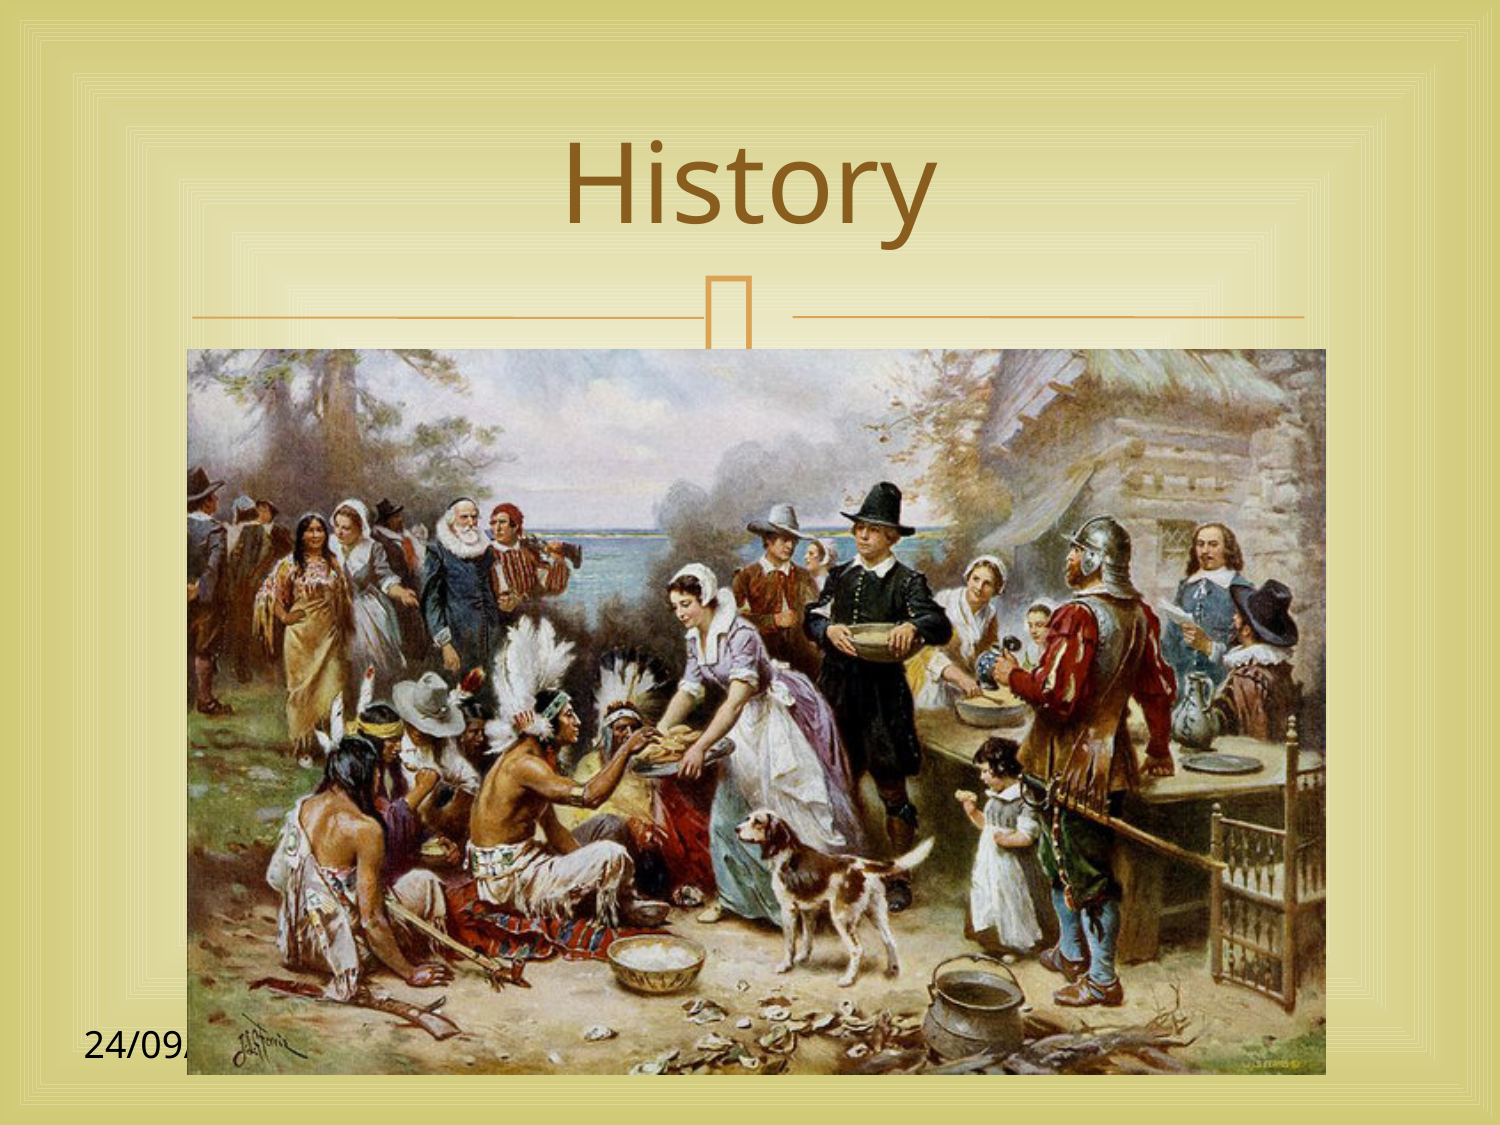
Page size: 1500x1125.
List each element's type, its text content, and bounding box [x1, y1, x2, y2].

title History [112, 93, 1386, 267]
picture [187, 349, 1326, 1075]
